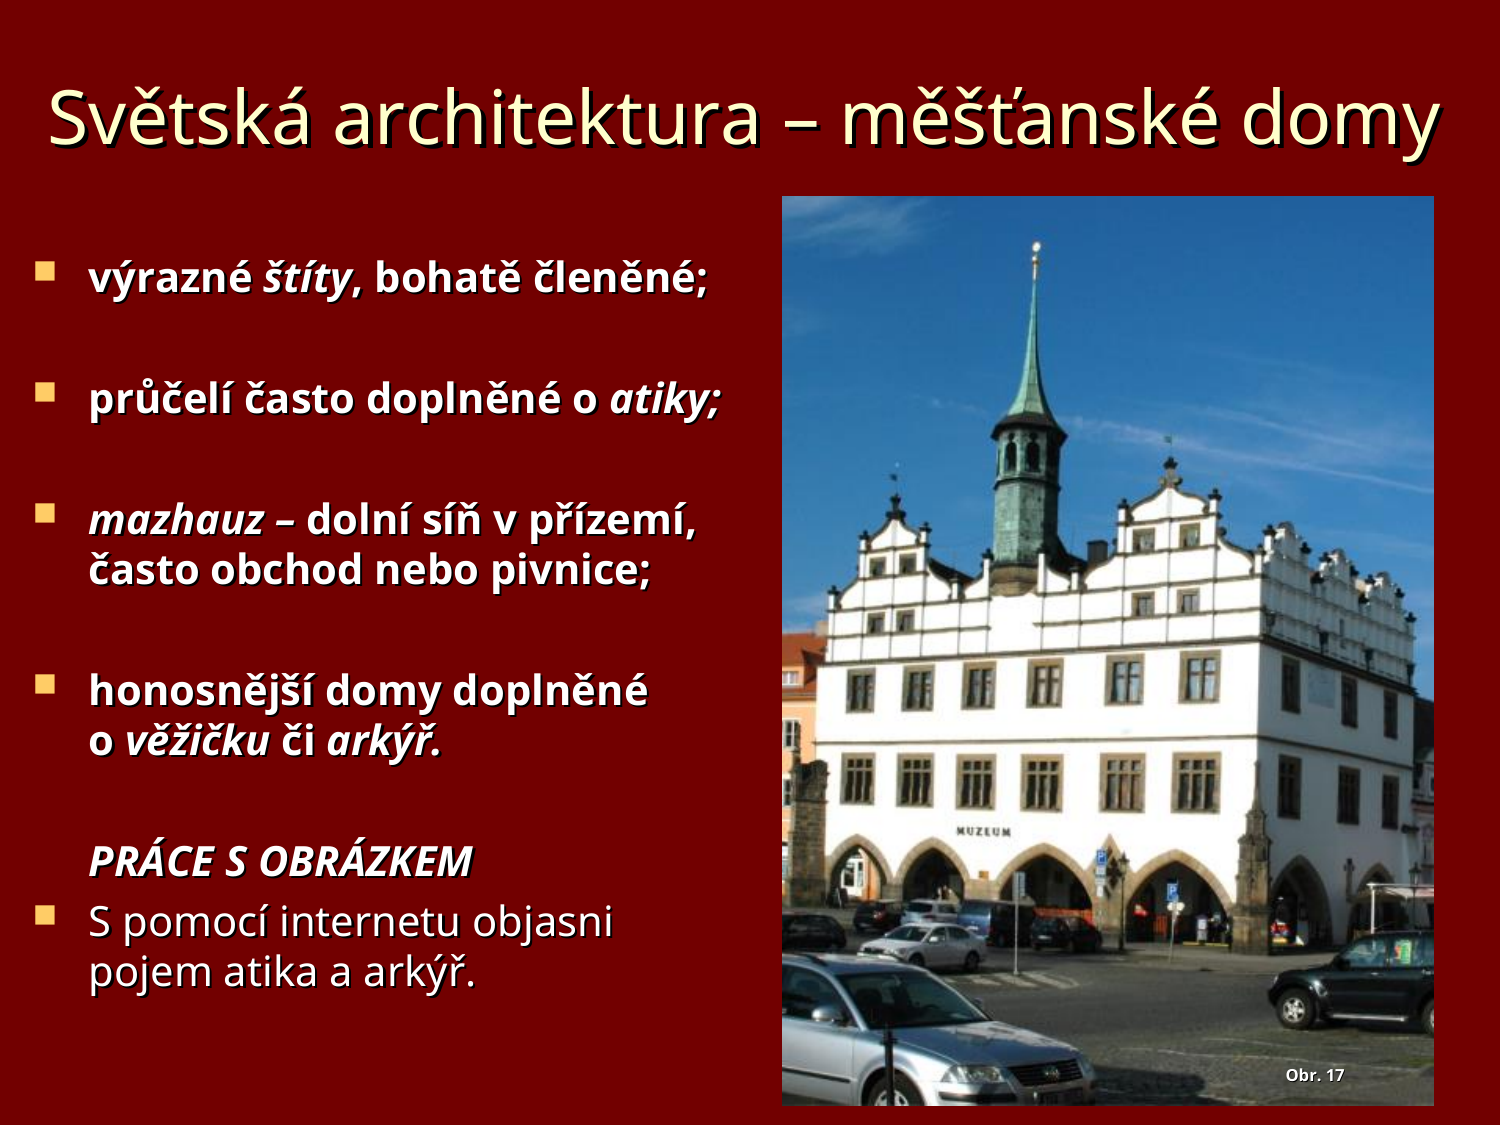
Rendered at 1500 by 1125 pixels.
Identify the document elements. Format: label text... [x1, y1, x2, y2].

text_box [782, 196, 1434, 1107]
list výrazné štíty, bohatě členěné; průčelí často doplněné o atiky; mazhauz – dolní síň v přízemí, často obchod nebo pivnice; honosnější domy doplněné o věžičku či arkýř. PRÁCE S OBRÁZKEM S pomocí internetu objasni pojem atika a arkýř. [17, 243, 762, 1024]
title Světská architektura – měšťanské domy [17, 45, 1471, 185]
text_box Obr. 17 [1270, 1059, 1473, 1093]
